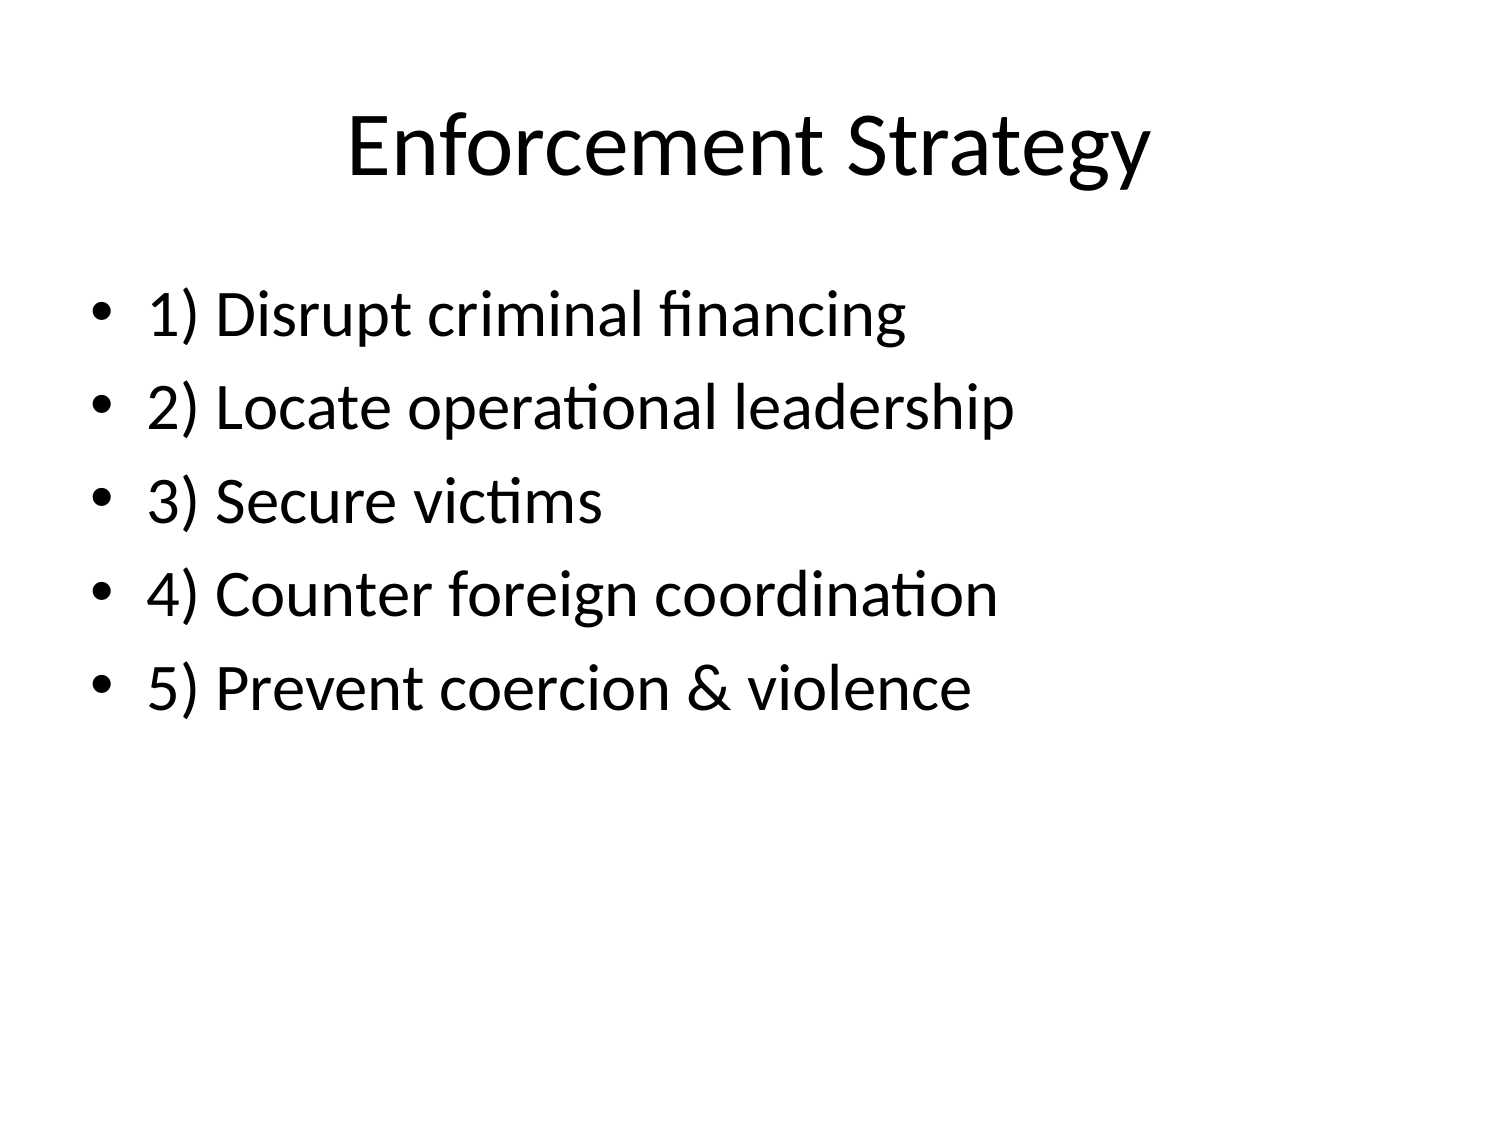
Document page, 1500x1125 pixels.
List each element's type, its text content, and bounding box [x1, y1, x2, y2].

title Enforcement Strategy [75, 45, 1425, 233]
list 1) Disrupt criminal financing 2) Locate operational leadership 3) Secure victims 4) Counter foreign coordination 5) Prevent coercion & violence [75, 262, 1425, 1005]
